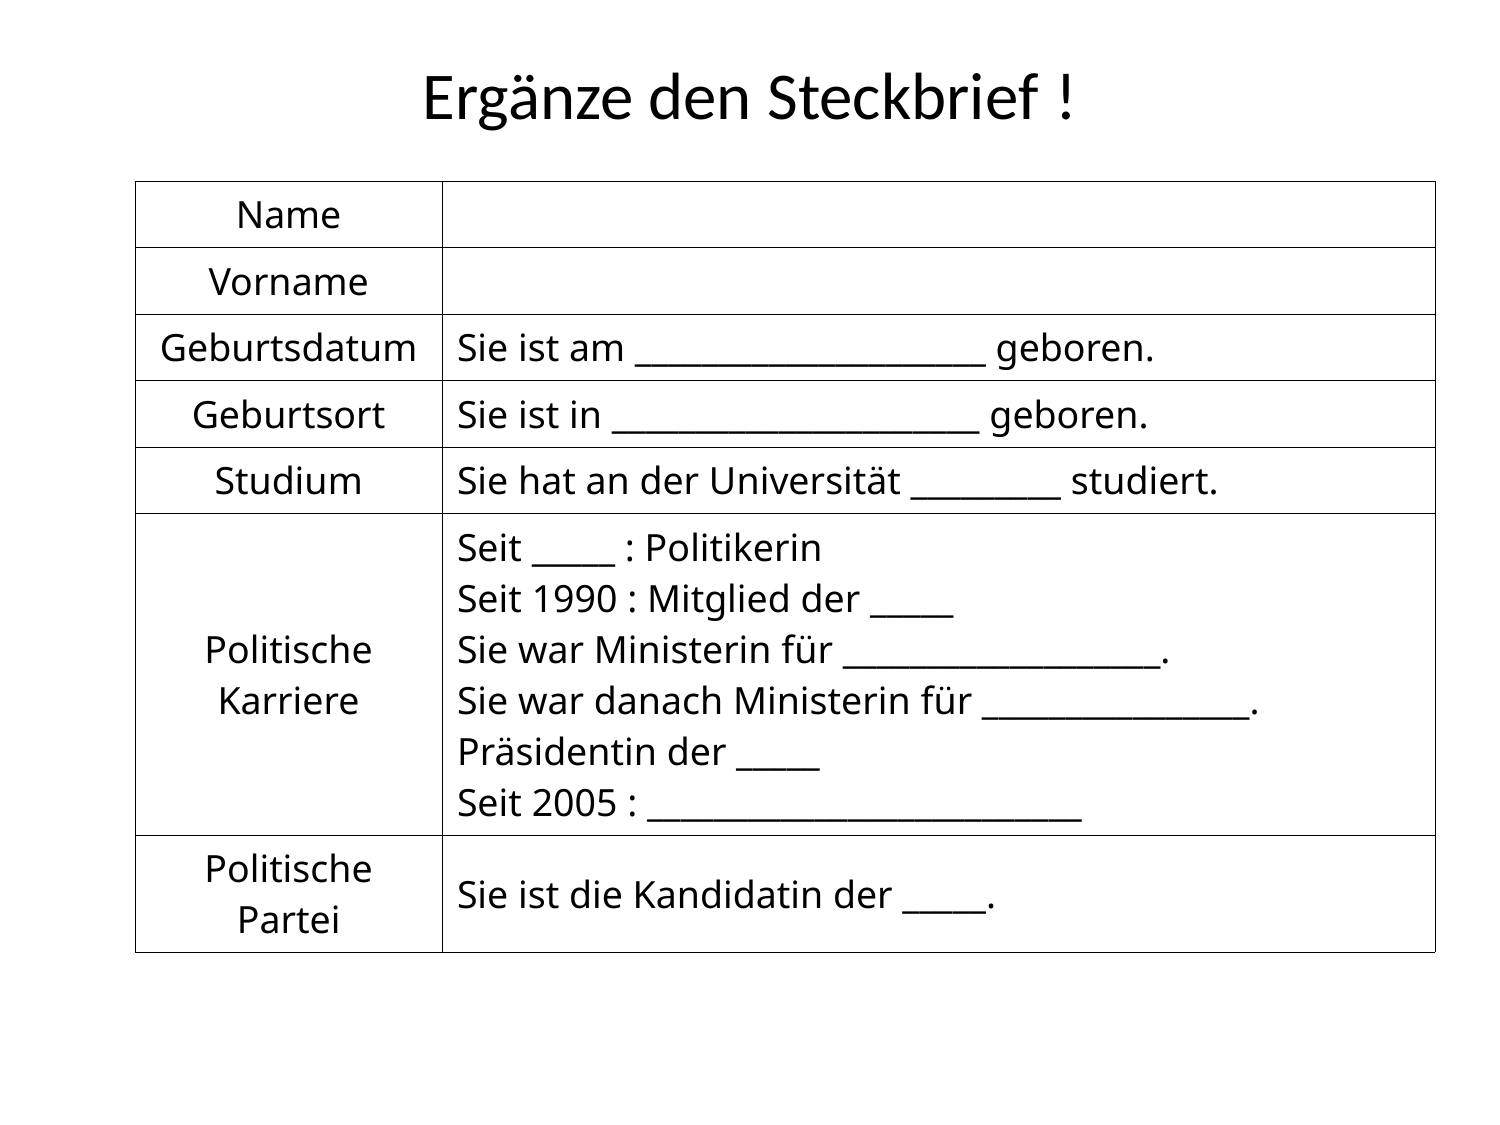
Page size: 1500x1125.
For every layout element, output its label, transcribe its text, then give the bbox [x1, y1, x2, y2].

table_cell Politische Karriere [136, 514, 442, 835]
table_cell [443, 248, 1435, 314]
table_cell Sie ist die Kandidatin der _____. [443, 836, 1435, 952]
title Ergänze den Steckbrief ! [75, 45, 1425, 141]
table_cell Geburtsdatum [136, 315, 442, 380]
table_cell Sie hat an der Universität _________ studiert. [443, 448, 1435, 513]
table_cell Politische Partei [136, 836, 442, 952]
table_cell Sie ist in ______________________ geboren. [443, 381, 1435, 447]
table_cell Studium [136, 448, 442, 513]
table_header Name [136, 182, 442, 247]
table_cell Geburtsort [136, 381, 442, 447]
table_cell Seit _____ : Politikerin Seit 1990 : Mitglied der _____ Sie war Ministerin für ___________________. Sie war danach Ministerin für ________________. Präsidentin der _____ Seit 2005 : __________________________ [443, 514, 1435, 835]
table_header [443, 182, 1435, 247]
table_cell Sie ist am _____________________ geboren. [443, 315, 1435, 380]
table_cell Vorname [136, 248, 442, 314]
